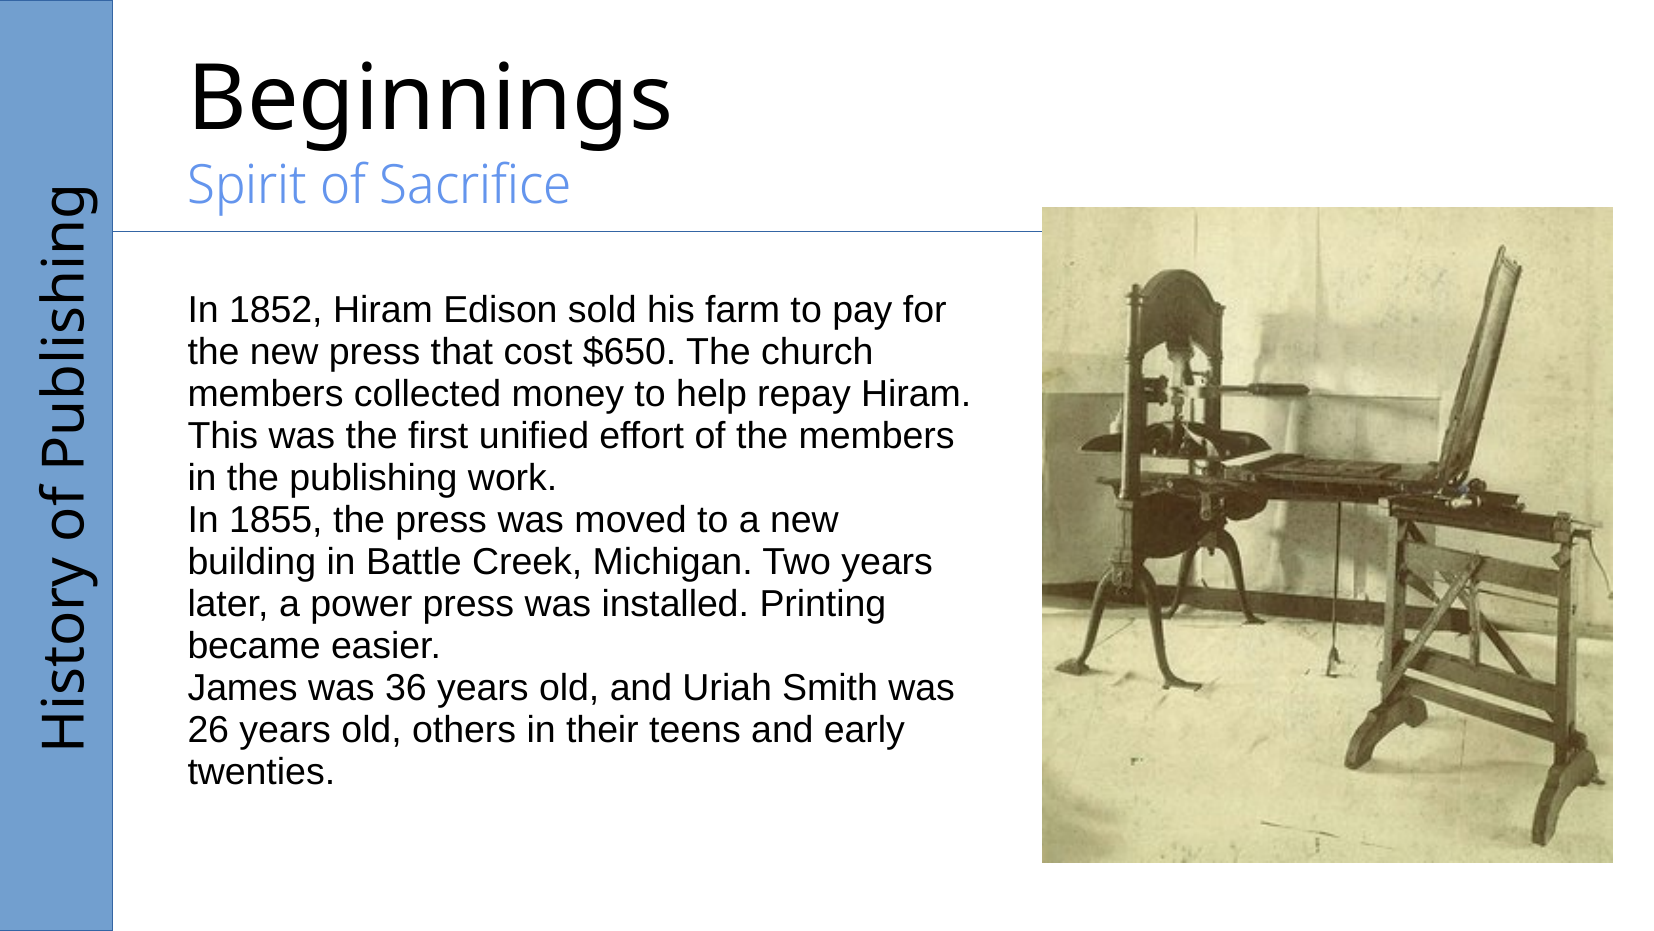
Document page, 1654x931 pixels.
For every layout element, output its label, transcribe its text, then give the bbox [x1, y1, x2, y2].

subtitle In 1852, Hiram Edison sold his farm to pay for the new press that cost $650. The church members collected money to help repay Hiram. This was the first unified effort of the members in the publishing work. In 1855, the press was moved to a new building in Battle Creek, Michigan. Two years later, a power press was installed. Printing became easier. James was 36 years old, and Uriah Smith was 26 years old, others in their teens and early twenties. [187, 288, 976, 863]
text_box [0, 0, 113, 931]
title Spirit of Sacrifice [187, 232, 1042, 239]
text_box History of Publishing [13, 37, 105, 901]
title Beginnings [187, 33, 1571, 125]
title Spirit of Sacrifice [187, 125, 1571, 231]
picture [1042, 207, 1613, 863]
